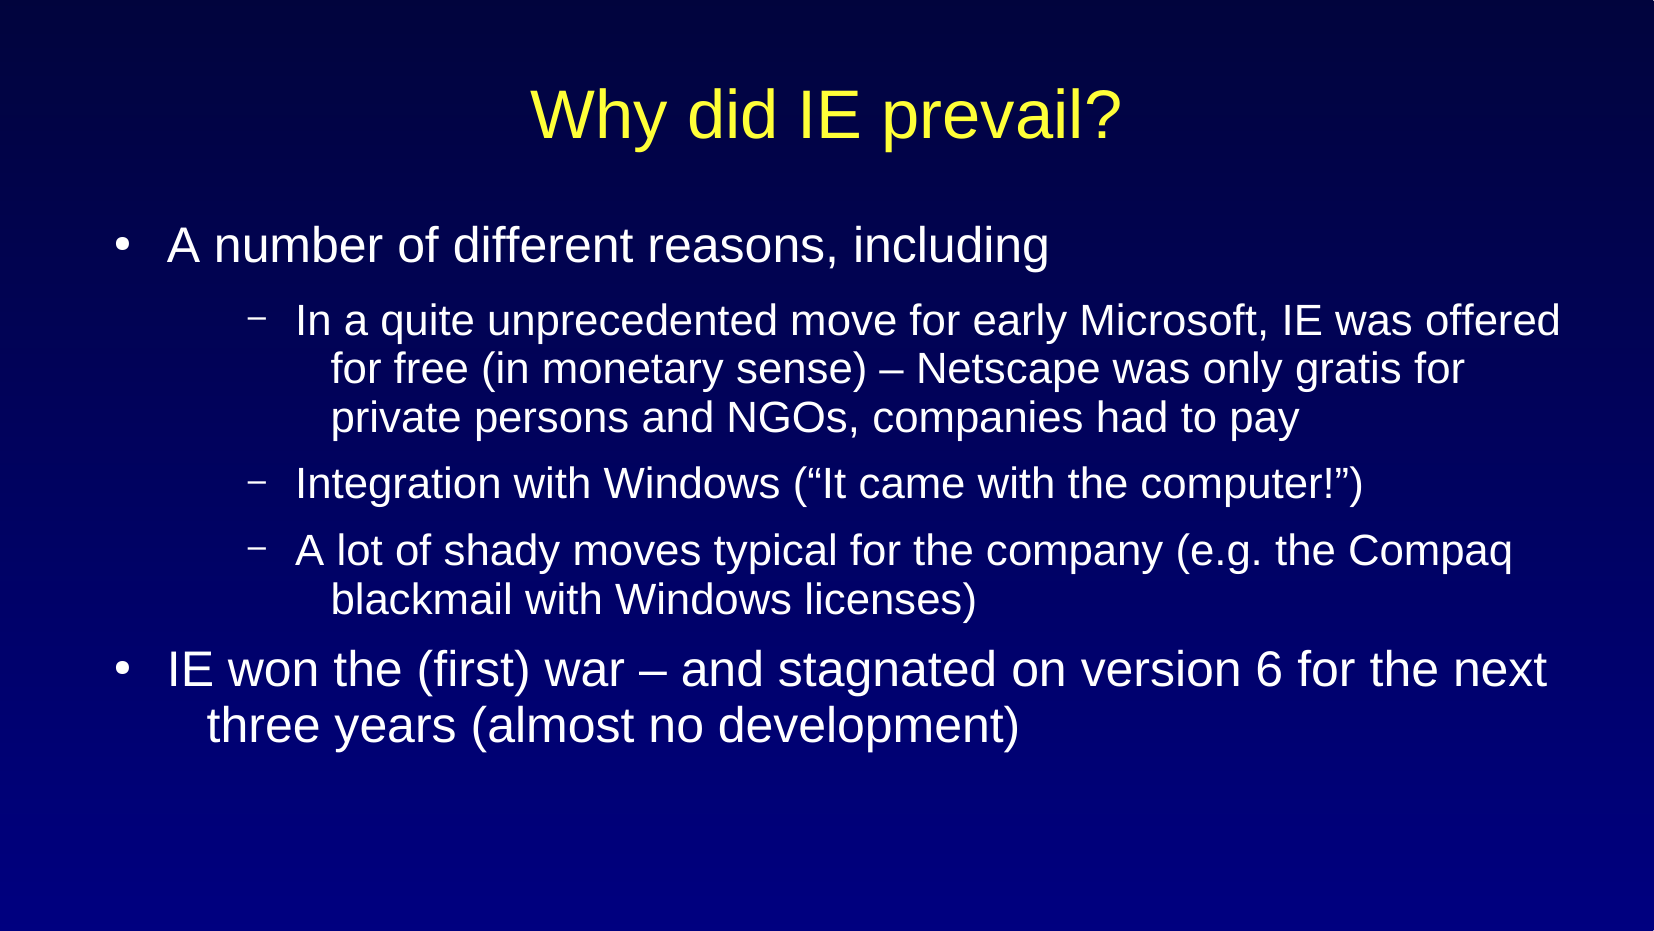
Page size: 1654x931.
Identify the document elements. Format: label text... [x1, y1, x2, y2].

list A number of different reasons, including In a quite unprecedented move for early Microsoft, IE was offered for free (in monetary sense) – Netscape was only gratis for private persons and NGOs, companies had to pay Integration with Windows (“It came with the computer!”) A lot of shady moves typical for the company (e.g. the Compaq blackmail with Windows licenses) IE won the (first) war – and stagnated on version 6 for the next three years (almost no development) [82, 217, 1571, 758]
title Why did IE prevail? [82, 37, 1571, 193]
